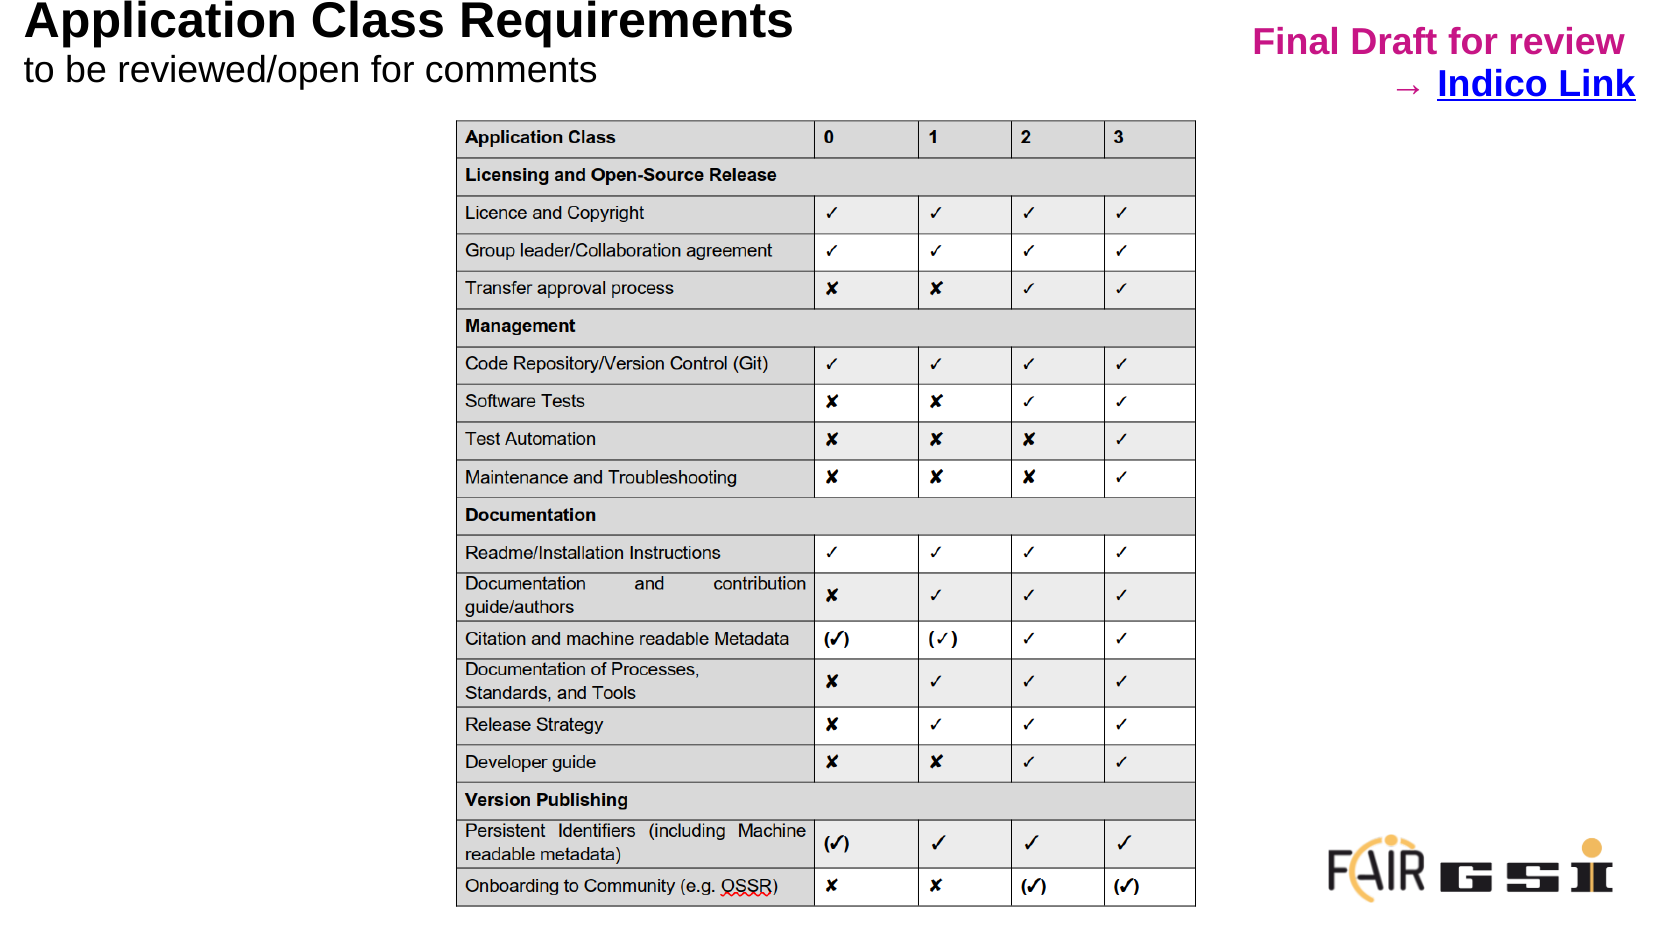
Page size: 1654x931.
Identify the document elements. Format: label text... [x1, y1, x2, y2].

title Application Class Requirements to be reviewed/open for comments [23, 0, 1638, 91]
picture [1328, 833, 1425, 904]
picture [1439, 836, 1615, 895]
text_box Final Draft for review → Indico Link [1237, 13, 1651, 113]
picture [450, 107, 1204, 916]
